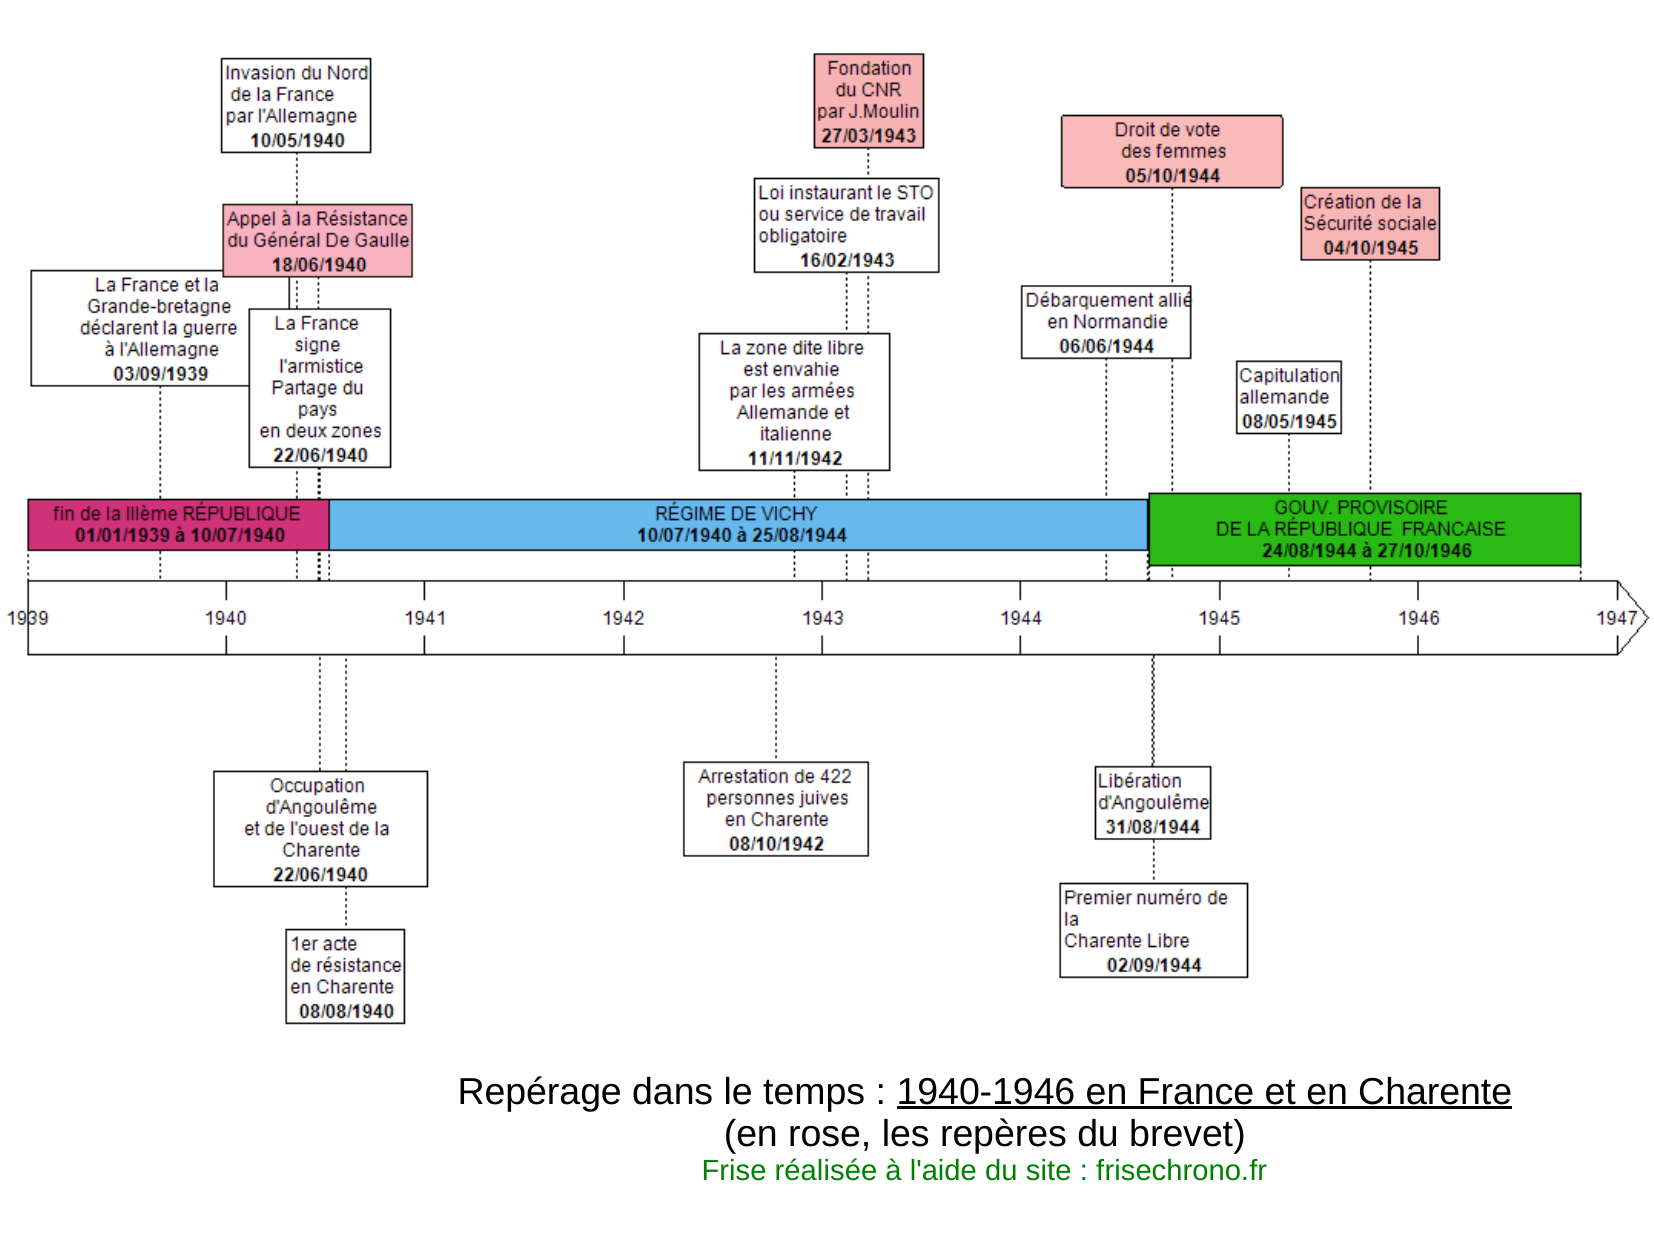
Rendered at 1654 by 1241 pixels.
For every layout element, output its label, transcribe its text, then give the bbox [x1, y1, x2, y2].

text_box Repérage dans le temps : 1940-1946 en France et en Charente (en rose, les repères du brevet) Frise réalisée à l'aide du site : frisechrono.fr [442, 1062, 1531, 1209]
picture [0, 29, 1654, 1052]
